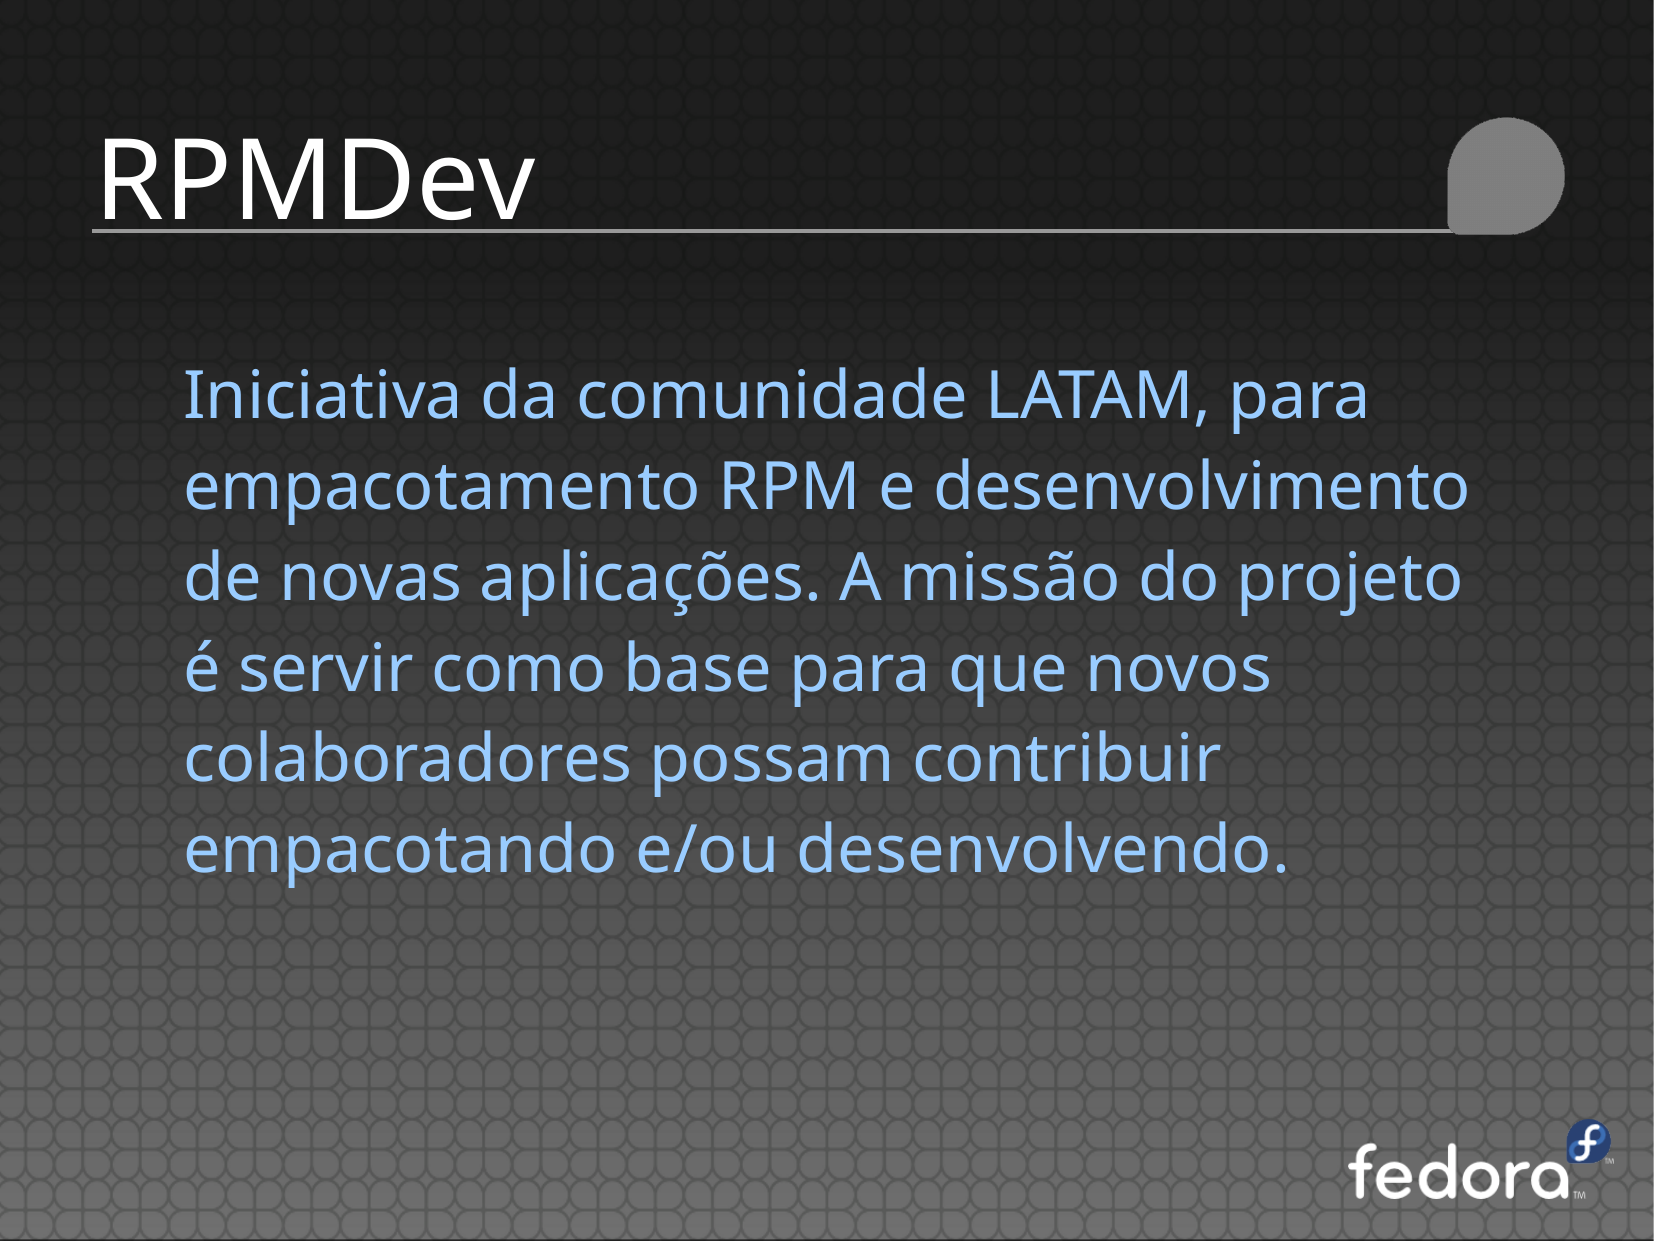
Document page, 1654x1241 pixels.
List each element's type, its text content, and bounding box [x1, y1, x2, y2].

title RPMDev [94, 100, 1426, 251]
picture [0, 0, 1654, 1241]
list Iniciativa da comunidade LATAM, para empacotamento RPM e desenvolvimento de novas aplicações. A missão do projeto é servir como base para que novos colaboradores possam contribuir empacotando e/ou desenvolvendo. [112, 227, 1501, 1163]
